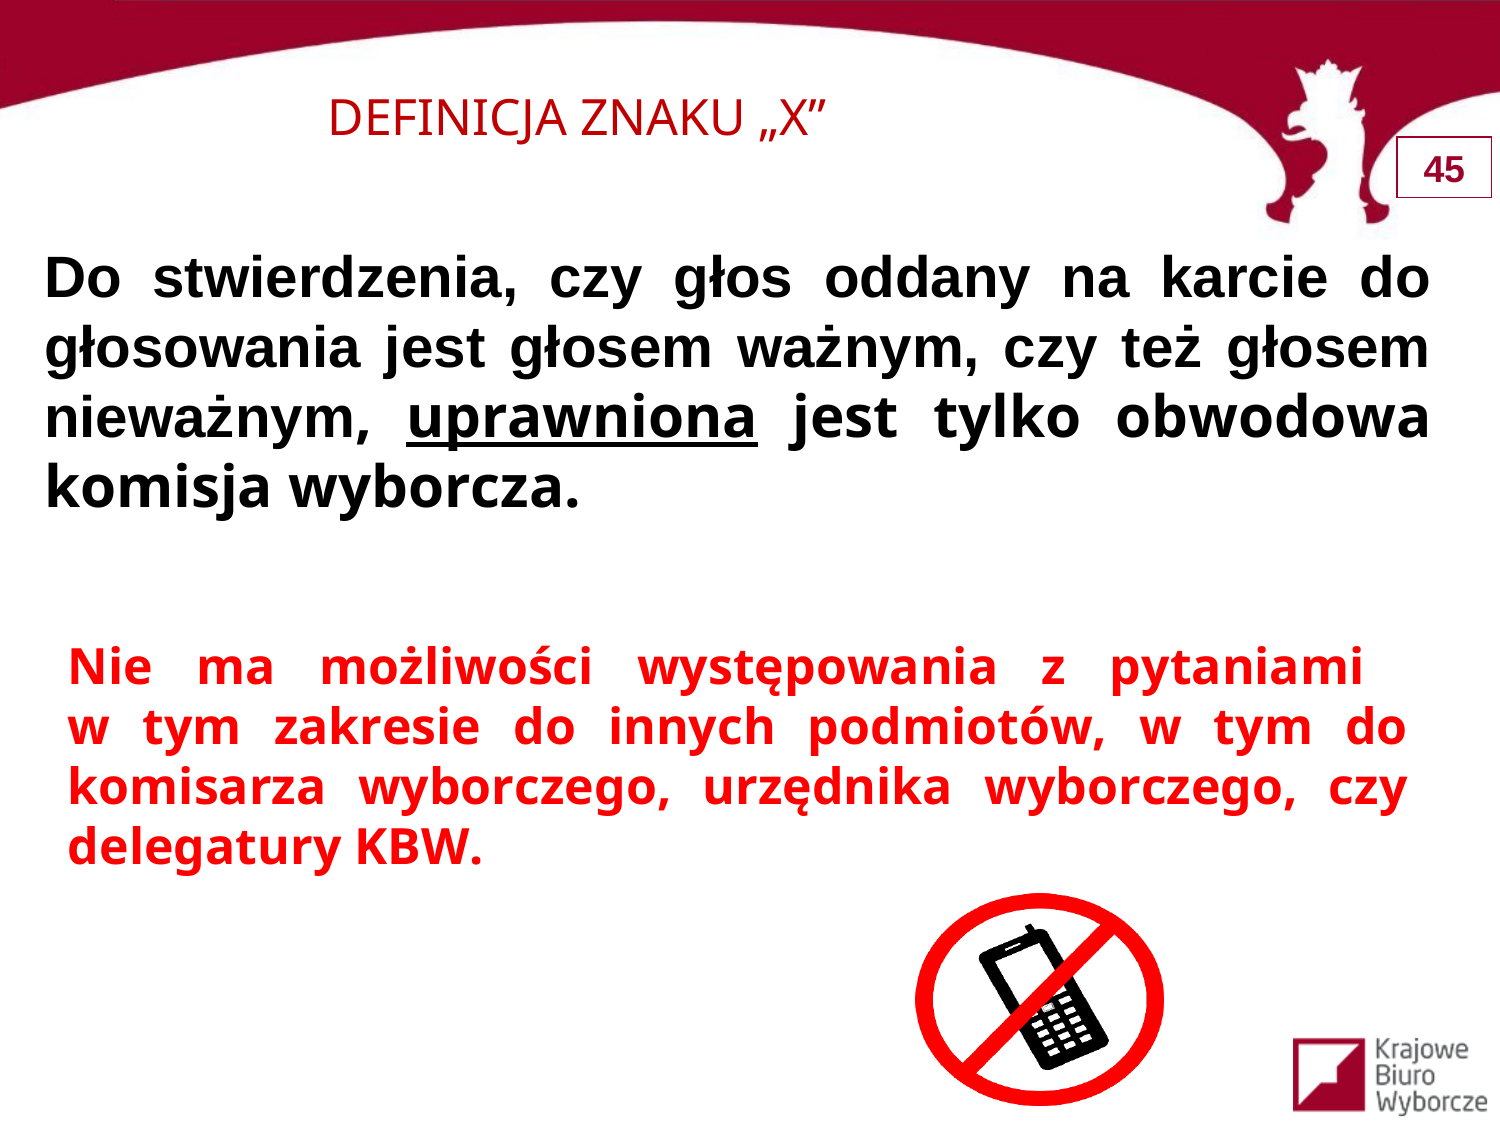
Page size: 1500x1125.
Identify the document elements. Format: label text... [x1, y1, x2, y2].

picture [915, 893, 1164, 1106]
text_box DEFINICJA ZNAKU „X” [312, 78, 1117, 154]
text_box Nie ma możliwości występowania z pytaniami w tym zakresie do innych podmiotów, w tym do komisarza wyborczego, urzędnika wyborczego, czy delegatury KBW. [53, 627, 1424, 883]
picture [0, 0, 1500, 262]
picture [1293, 1035, 1489, 1118]
text_box Do stwierdzenia, czy głos oddany na karcie do głosowania jest głosem ważnym, czy też głosem nieważnym, uprawniona jest tylko obwodowa komisja wyborcza. [29, 231, 1447, 528]
